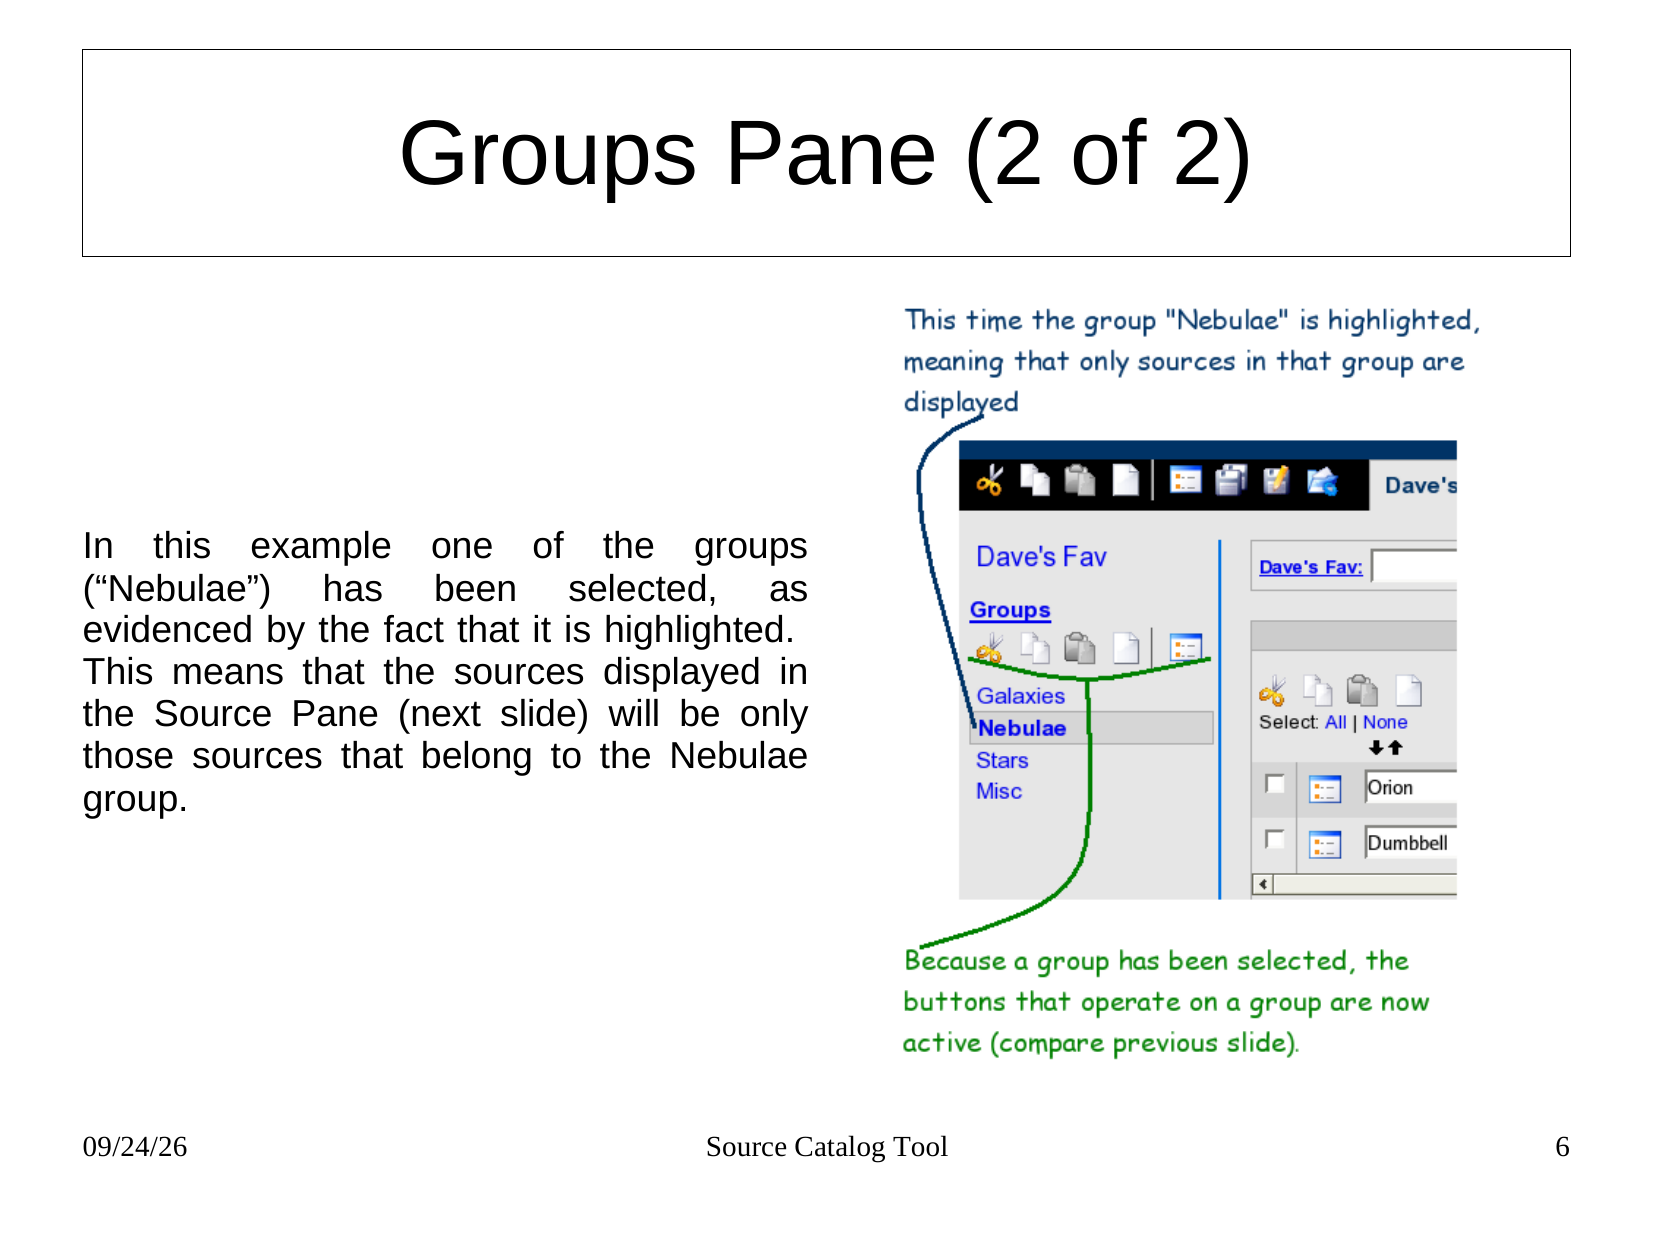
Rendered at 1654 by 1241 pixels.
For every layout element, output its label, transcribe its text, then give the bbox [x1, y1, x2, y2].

list In this example one of the groups (“Nebulae”) has been selected, as evidenced by the fact that it is highlighted. This means that the sources displayed in the Source Pane (next slide) will be only those sources that belong to the Nebulae group. [82, 525, 809, 1109]
title Groups Pane (2 of 2) [82, 49, 1571, 257]
picture [892, 290, 1523, 1109]
